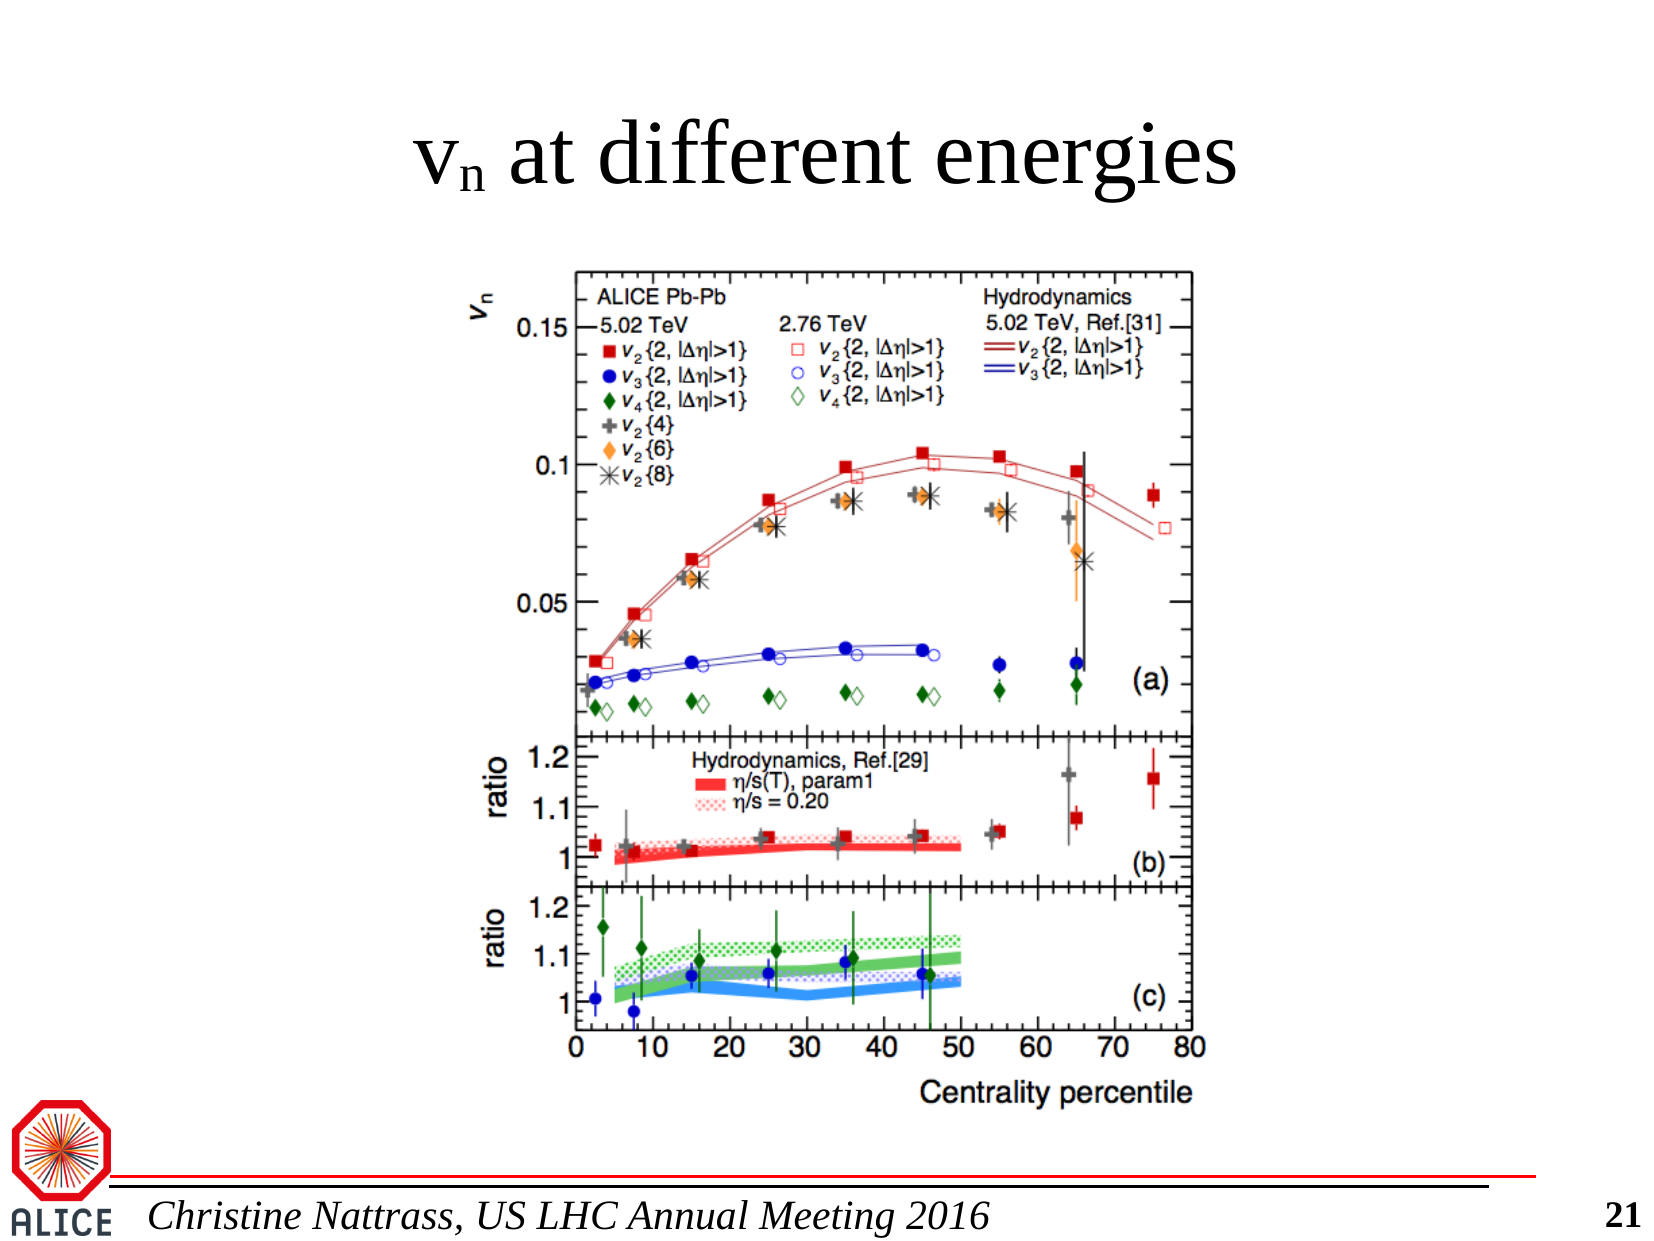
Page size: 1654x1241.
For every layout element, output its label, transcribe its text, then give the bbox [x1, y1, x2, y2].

title vn at different energies [82, 49, 1571, 257]
picture [11, 1100, 111, 1236]
picture [465, 241, 1230, 1126]
